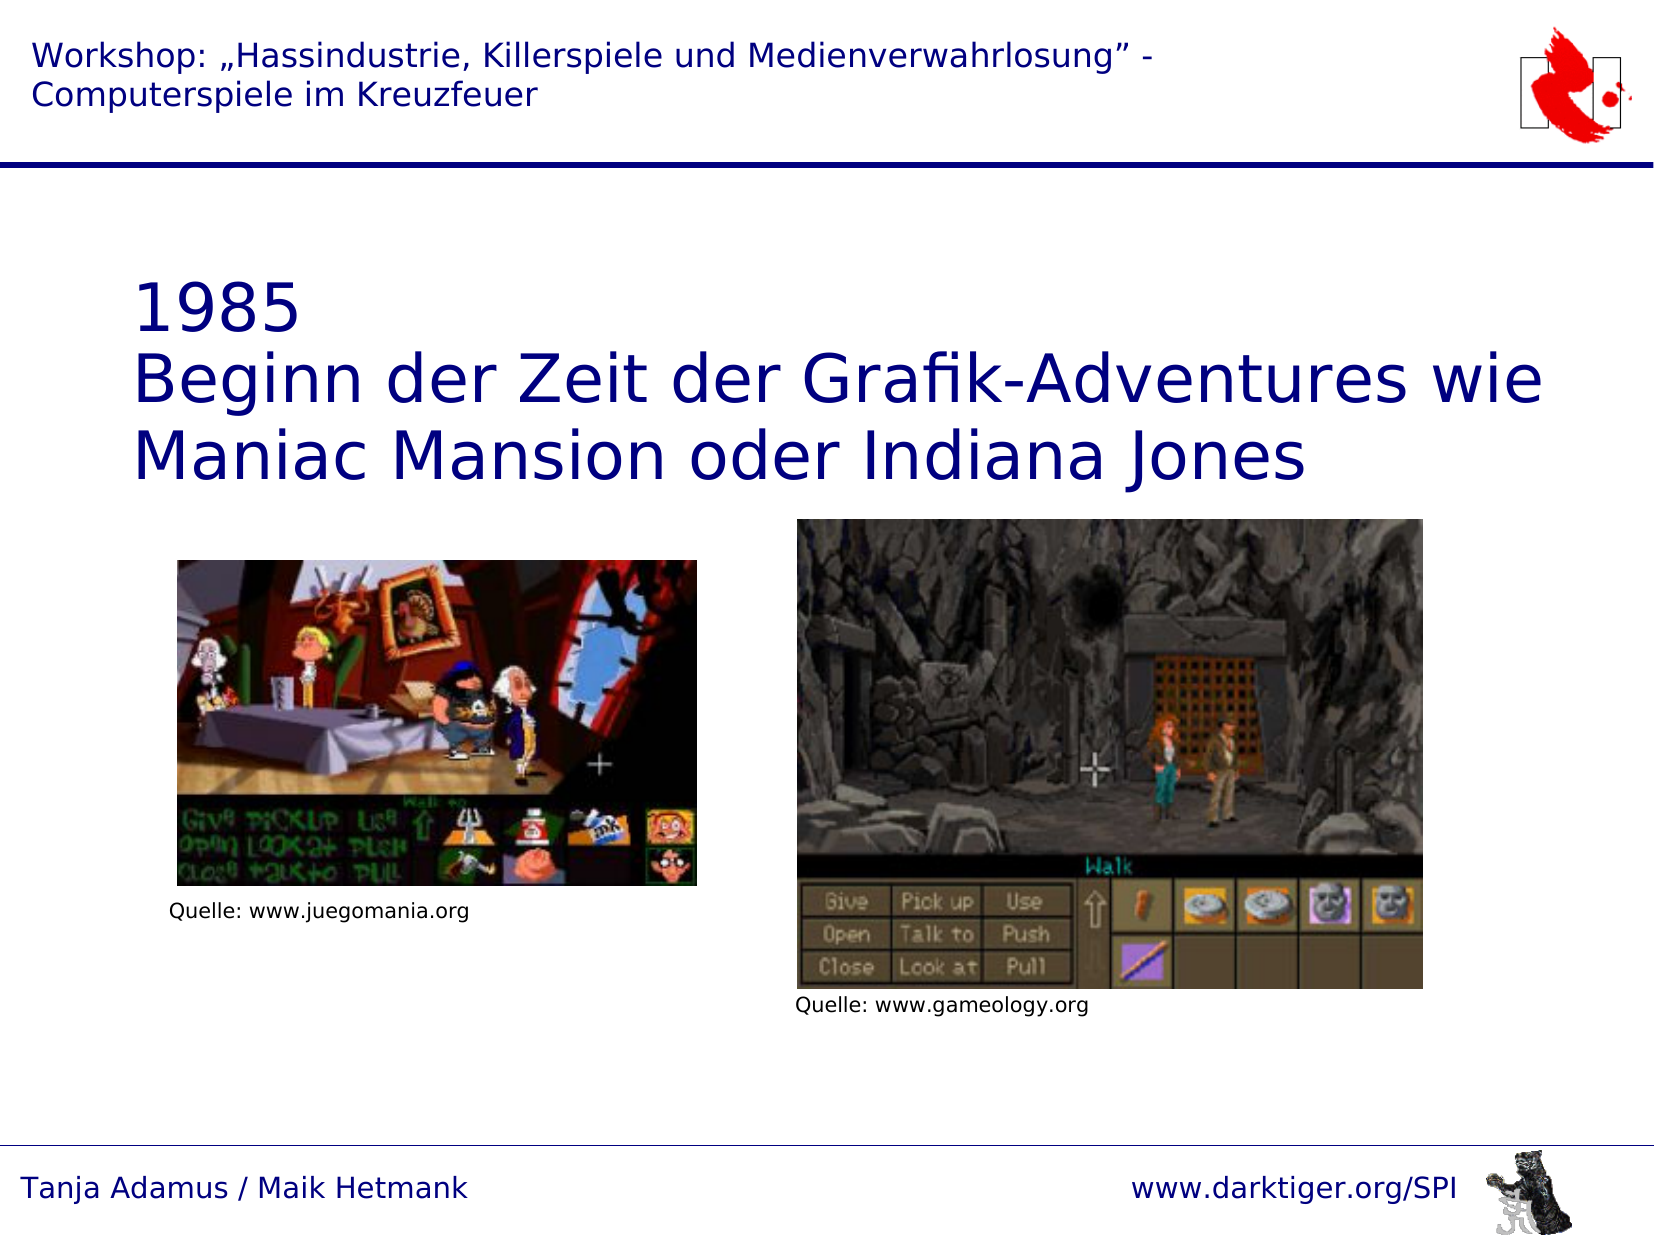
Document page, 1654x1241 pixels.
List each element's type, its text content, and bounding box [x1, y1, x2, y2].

text_box 1985 [118, 261, 1152, 332]
picture [1486, 1150, 1572, 1235]
text_box Quelle: www.gameology.org [780, 986, 1105, 1026]
picture [1503, 16, 1632, 148]
text_box Quelle: www.juegomania.org [154, 891, 485, 931]
text_box Beginn der Zeit der Grafik-Adventures wie Maniac Mansion oder Indiana Jones [118, 332, 1595, 503]
picture [797, 519, 1423, 989]
picture [177, 560, 697, 886]
text_box Workshop: „Hassindustrie, Killerspiele und Medienverwahrlosung” - Computerspiele im Kreuzfeuer [16, 29, 1418, 178]
